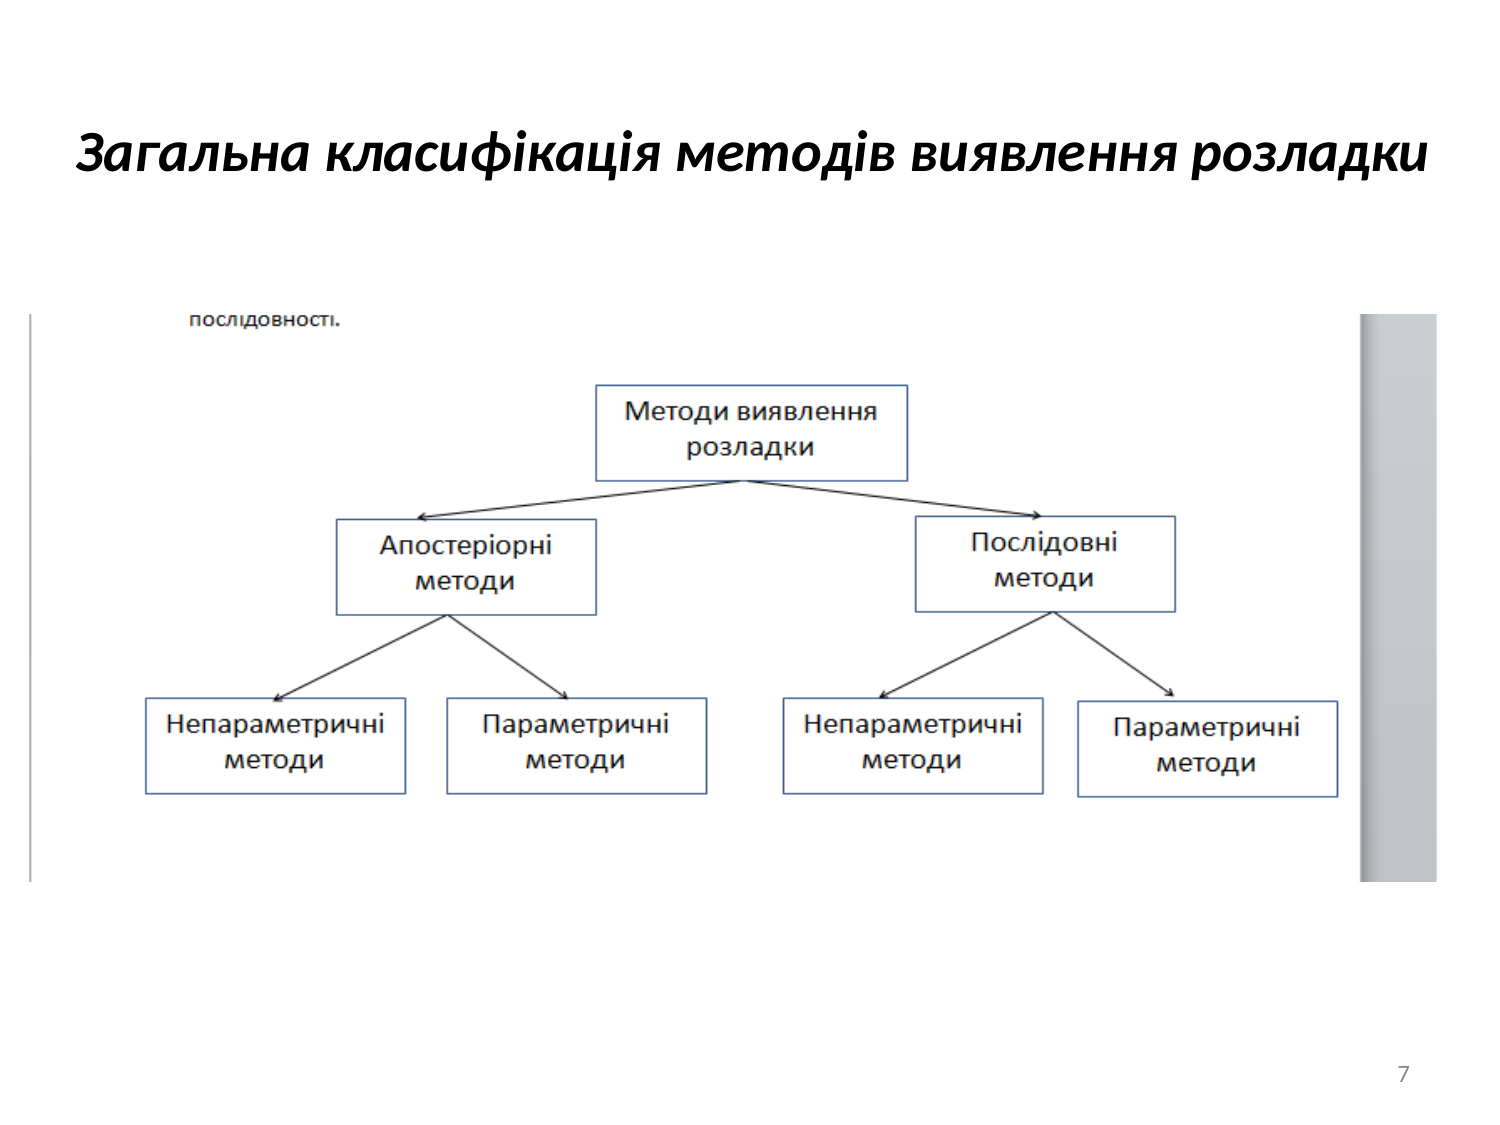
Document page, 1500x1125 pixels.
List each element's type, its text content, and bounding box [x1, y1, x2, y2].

list Загальна класифікація методів виявлення розладки [41, 30, 1465, 977]
text_box <номер> [1074, 1042, 1426, 1103]
picture [29, 314, 1437, 882]
